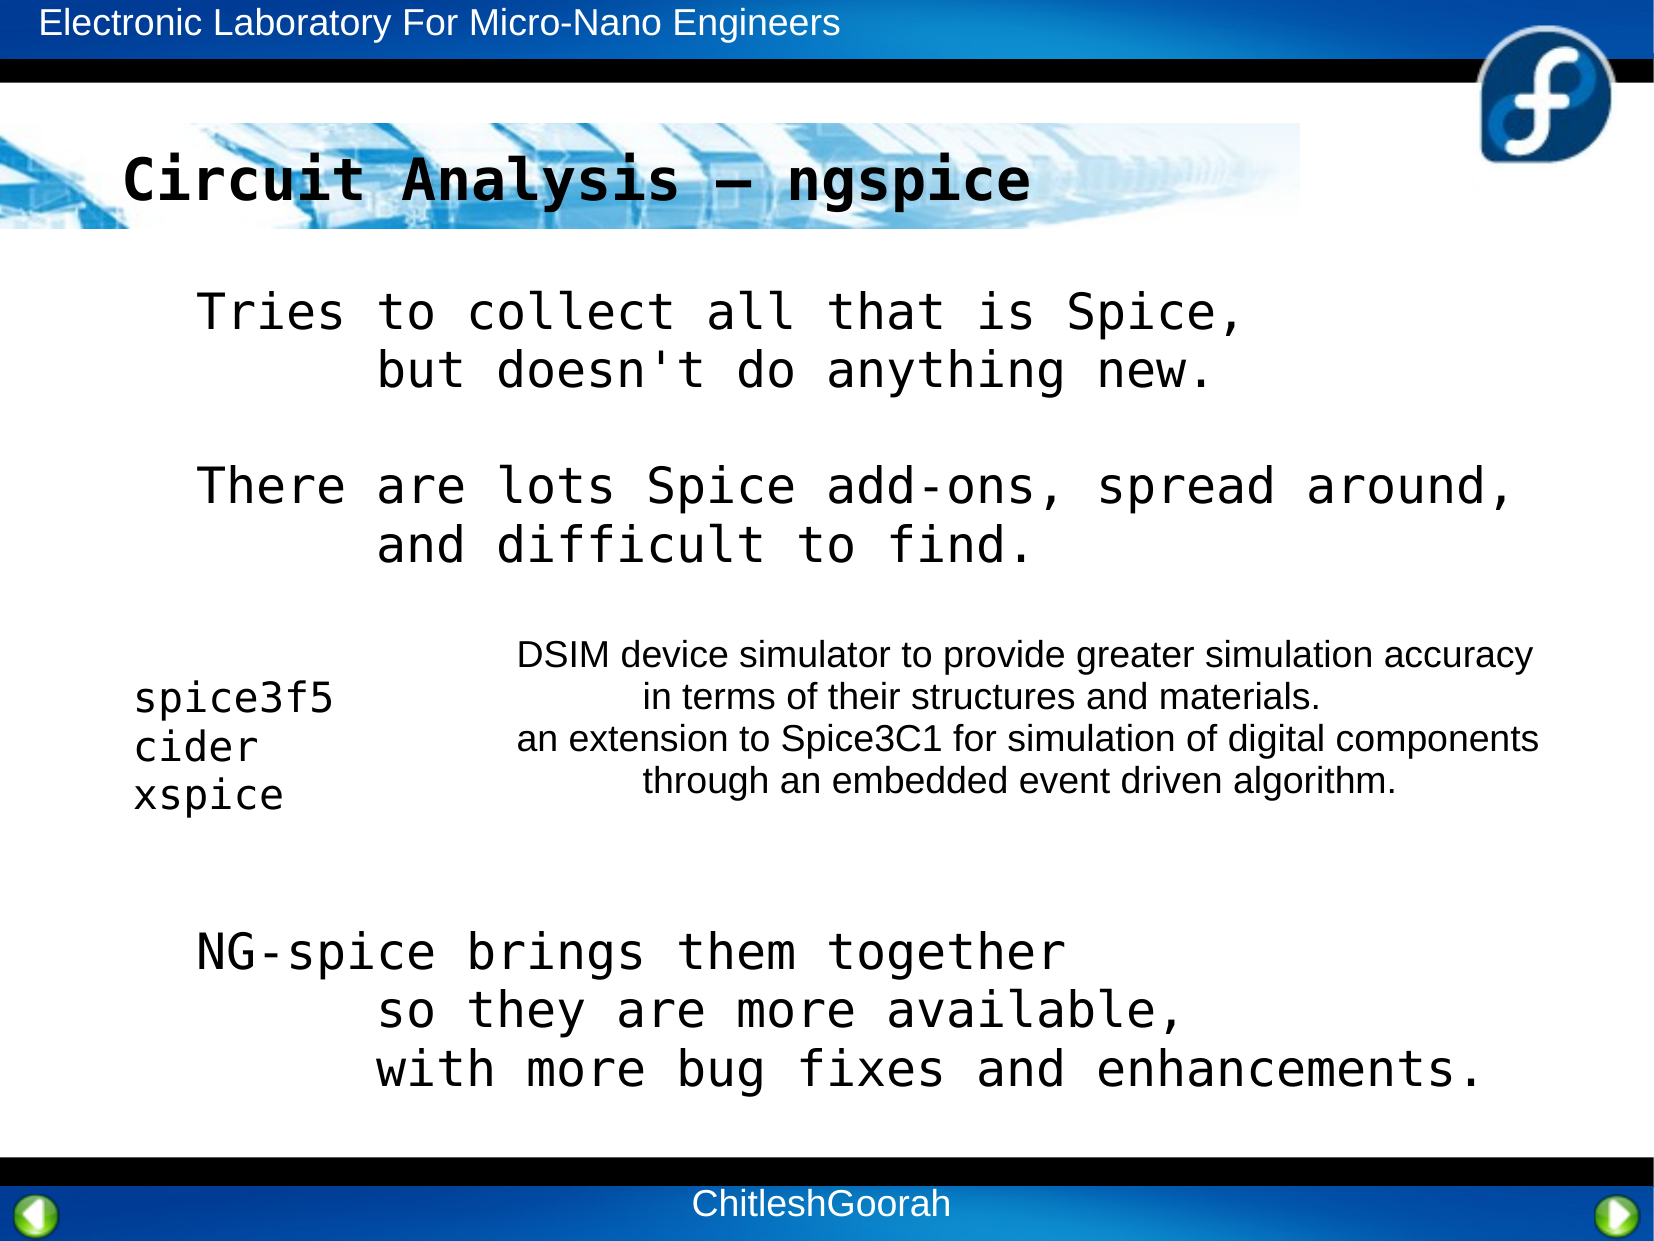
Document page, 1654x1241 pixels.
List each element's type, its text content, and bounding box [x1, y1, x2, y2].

picture [914, 1206, 924, 1210]
picture [0, 1186, 1654, 1241]
text_box Circuit Analysis – ngspice [106, 139, 1388, 223]
text_box spice3f5 cider xspice [118, 666, 436, 827]
picture [0, 0, 1654, 266]
text_box Tries to collect all that is Spice, but doesn't do anything new. There are lots Spice add-ons, spread around, and difficult to find. NG-spice brings them together so they are more available, with more bug fixes and enhancements. [181, 275, 1565, 1106]
text_box DSIM device simulator to provide greater simulation accuracy in terms of their structures and materials. an extension to Spice3C1 for simulation of digital components through an embedded event driven algorithm. [501, 625, 1595, 864]
picture [936, 1198, 945, 1213]
